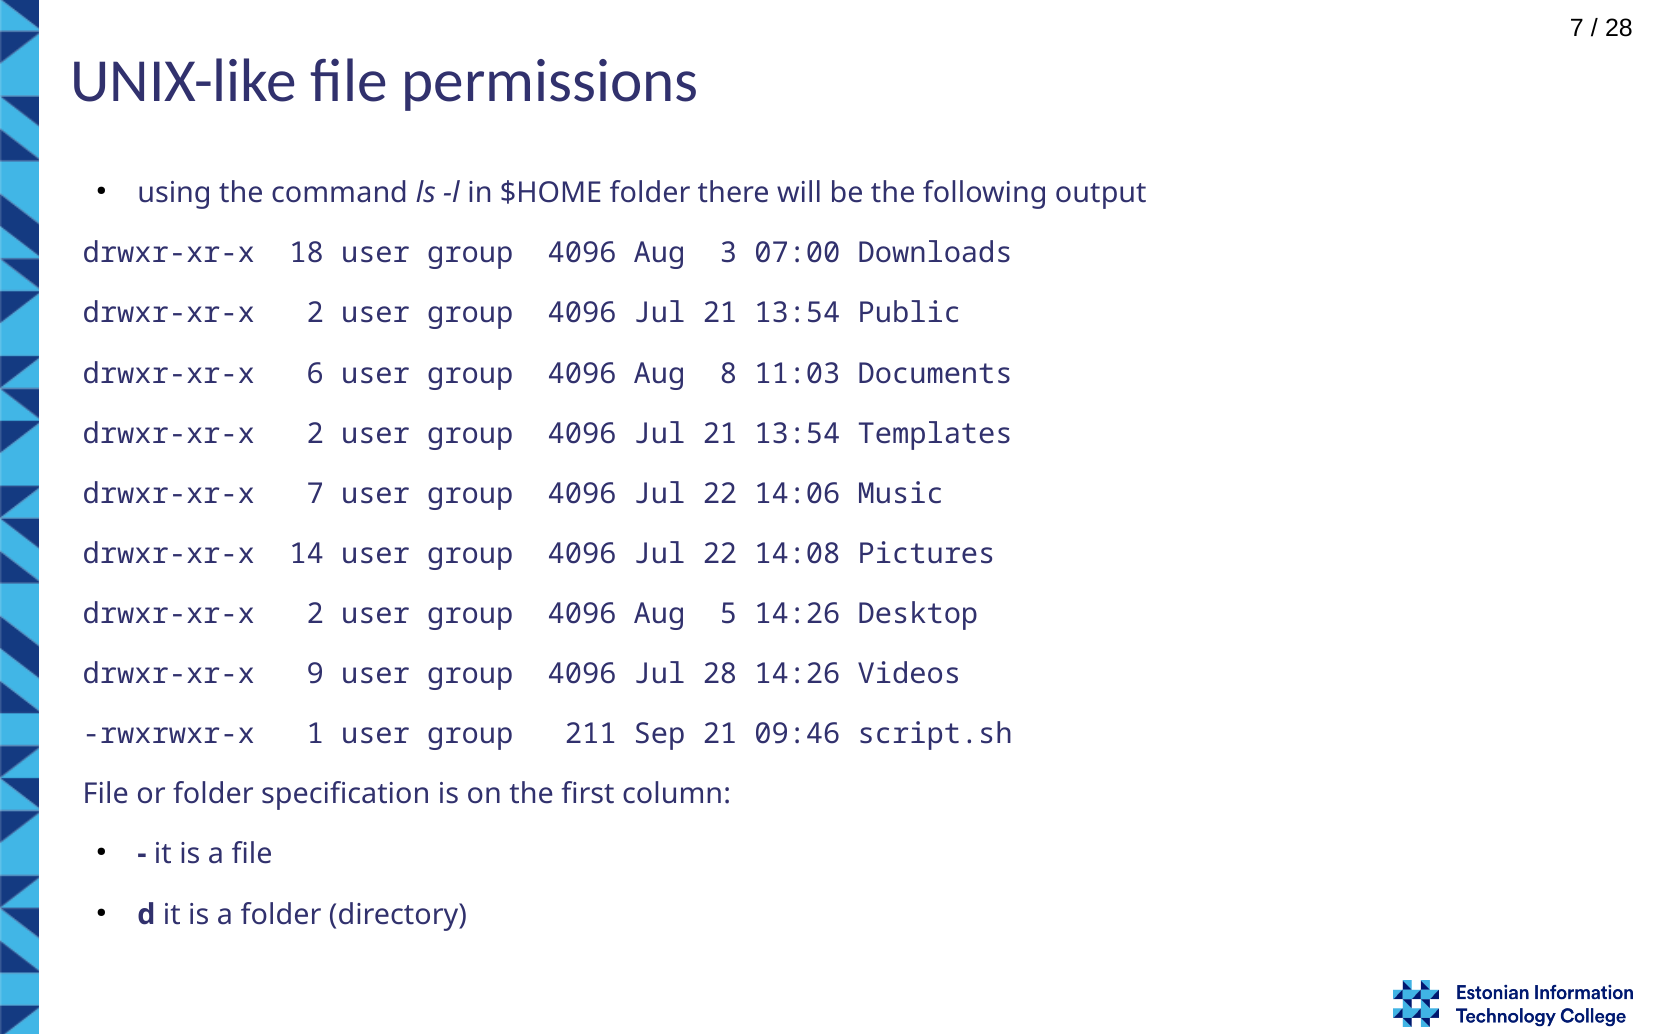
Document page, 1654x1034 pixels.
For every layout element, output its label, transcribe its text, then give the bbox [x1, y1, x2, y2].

picture [1393, 980, 1633, 1027]
list using the command ls -l in $HOME folder there will be the following output drwxr-xr-x 18 user group 4096 Aug 3 07:00 Downloads drwxr-xr-x 2 user group 4096 Jul 21 13:54 Public drwxr-xr-x 6 user group 4096 Aug 8 11:03 Documents drwxr-xr-x 2 user group 4096 Jul 21 13:54 Templates drwxr-xr-x 7 user group 4096 Jul 22 14:06 Music drwxr-xr-x 14 user group 4096 Jul 22 14:08 Pictures drwxr-xr-x 2 user group 4096 Aug 5 14:26 Desktop drwxr-xr-x 9 user group 4096 Jul 28 14:26 Videos -rwxrwxr-x 1 user group 211 Sep 21 09:46 script.sh File or folder specification is on the first column: - it is a file d it is a folder (directory) [82, 171, 1565, 939]
title UNIX-like file permissions [70, 41, 1630, 130]
